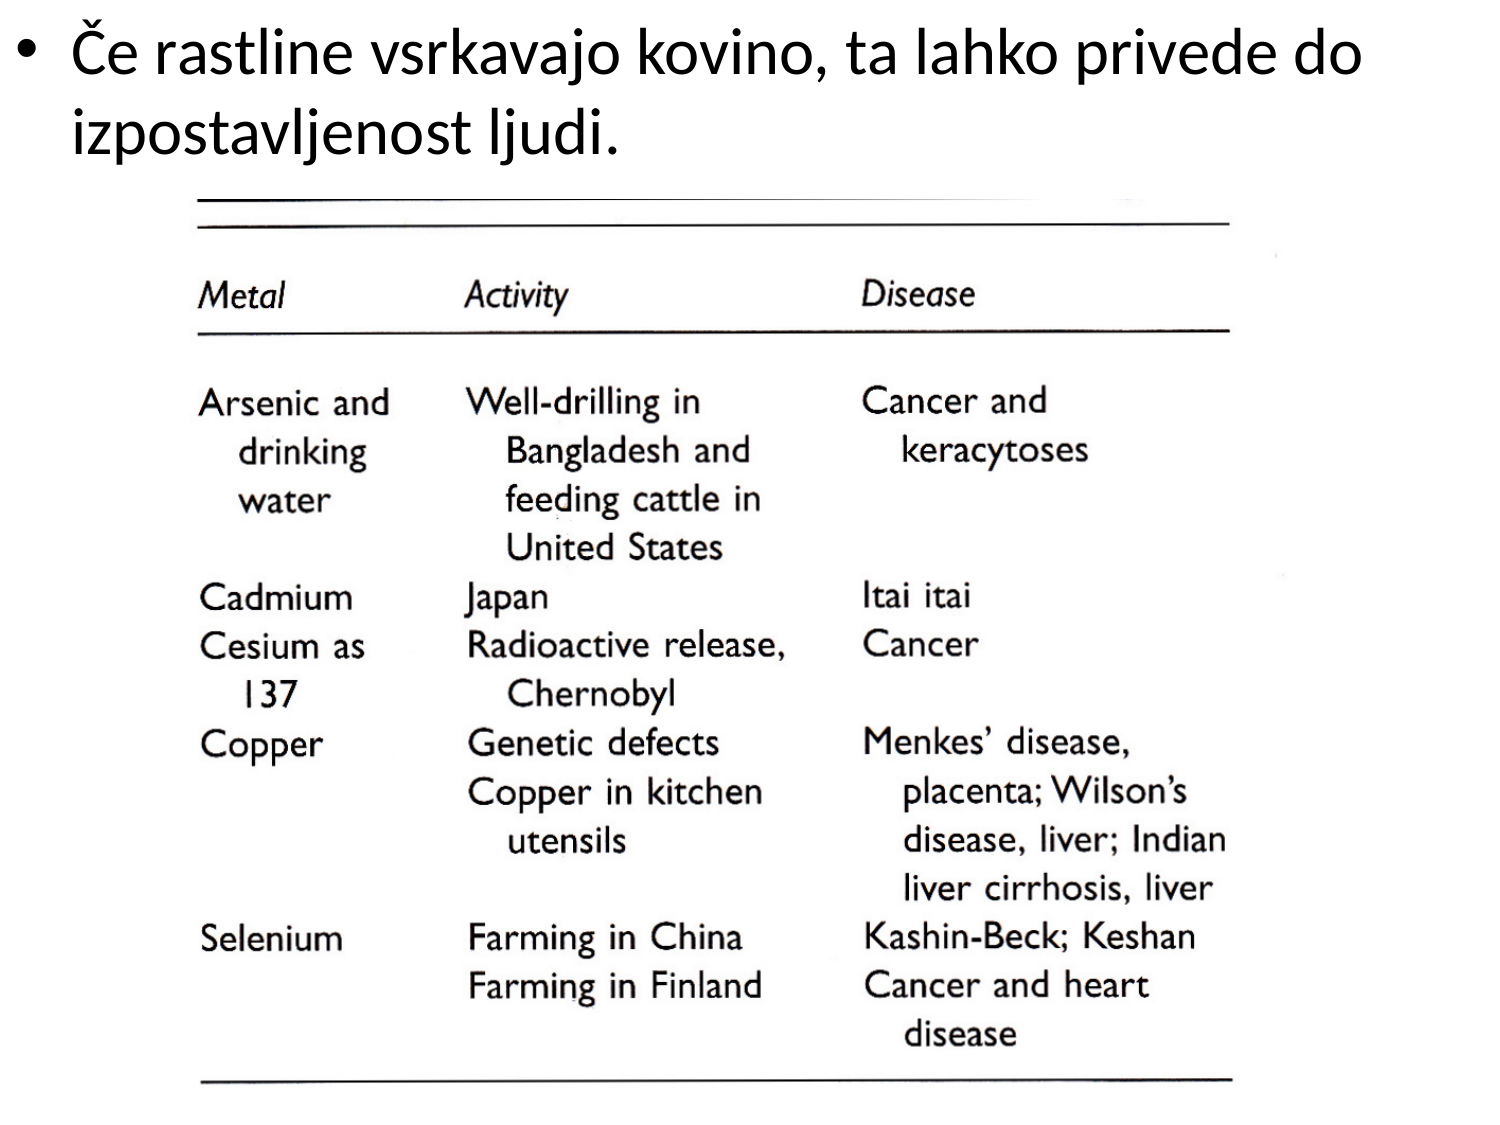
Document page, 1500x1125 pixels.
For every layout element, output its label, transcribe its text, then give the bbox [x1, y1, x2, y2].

picture [147, 199, 1298, 1125]
list Če rastline vsrkavajo kovino, ta lahko privede do izpostavljenost ljudi. [0, 0, 1459, 291]
